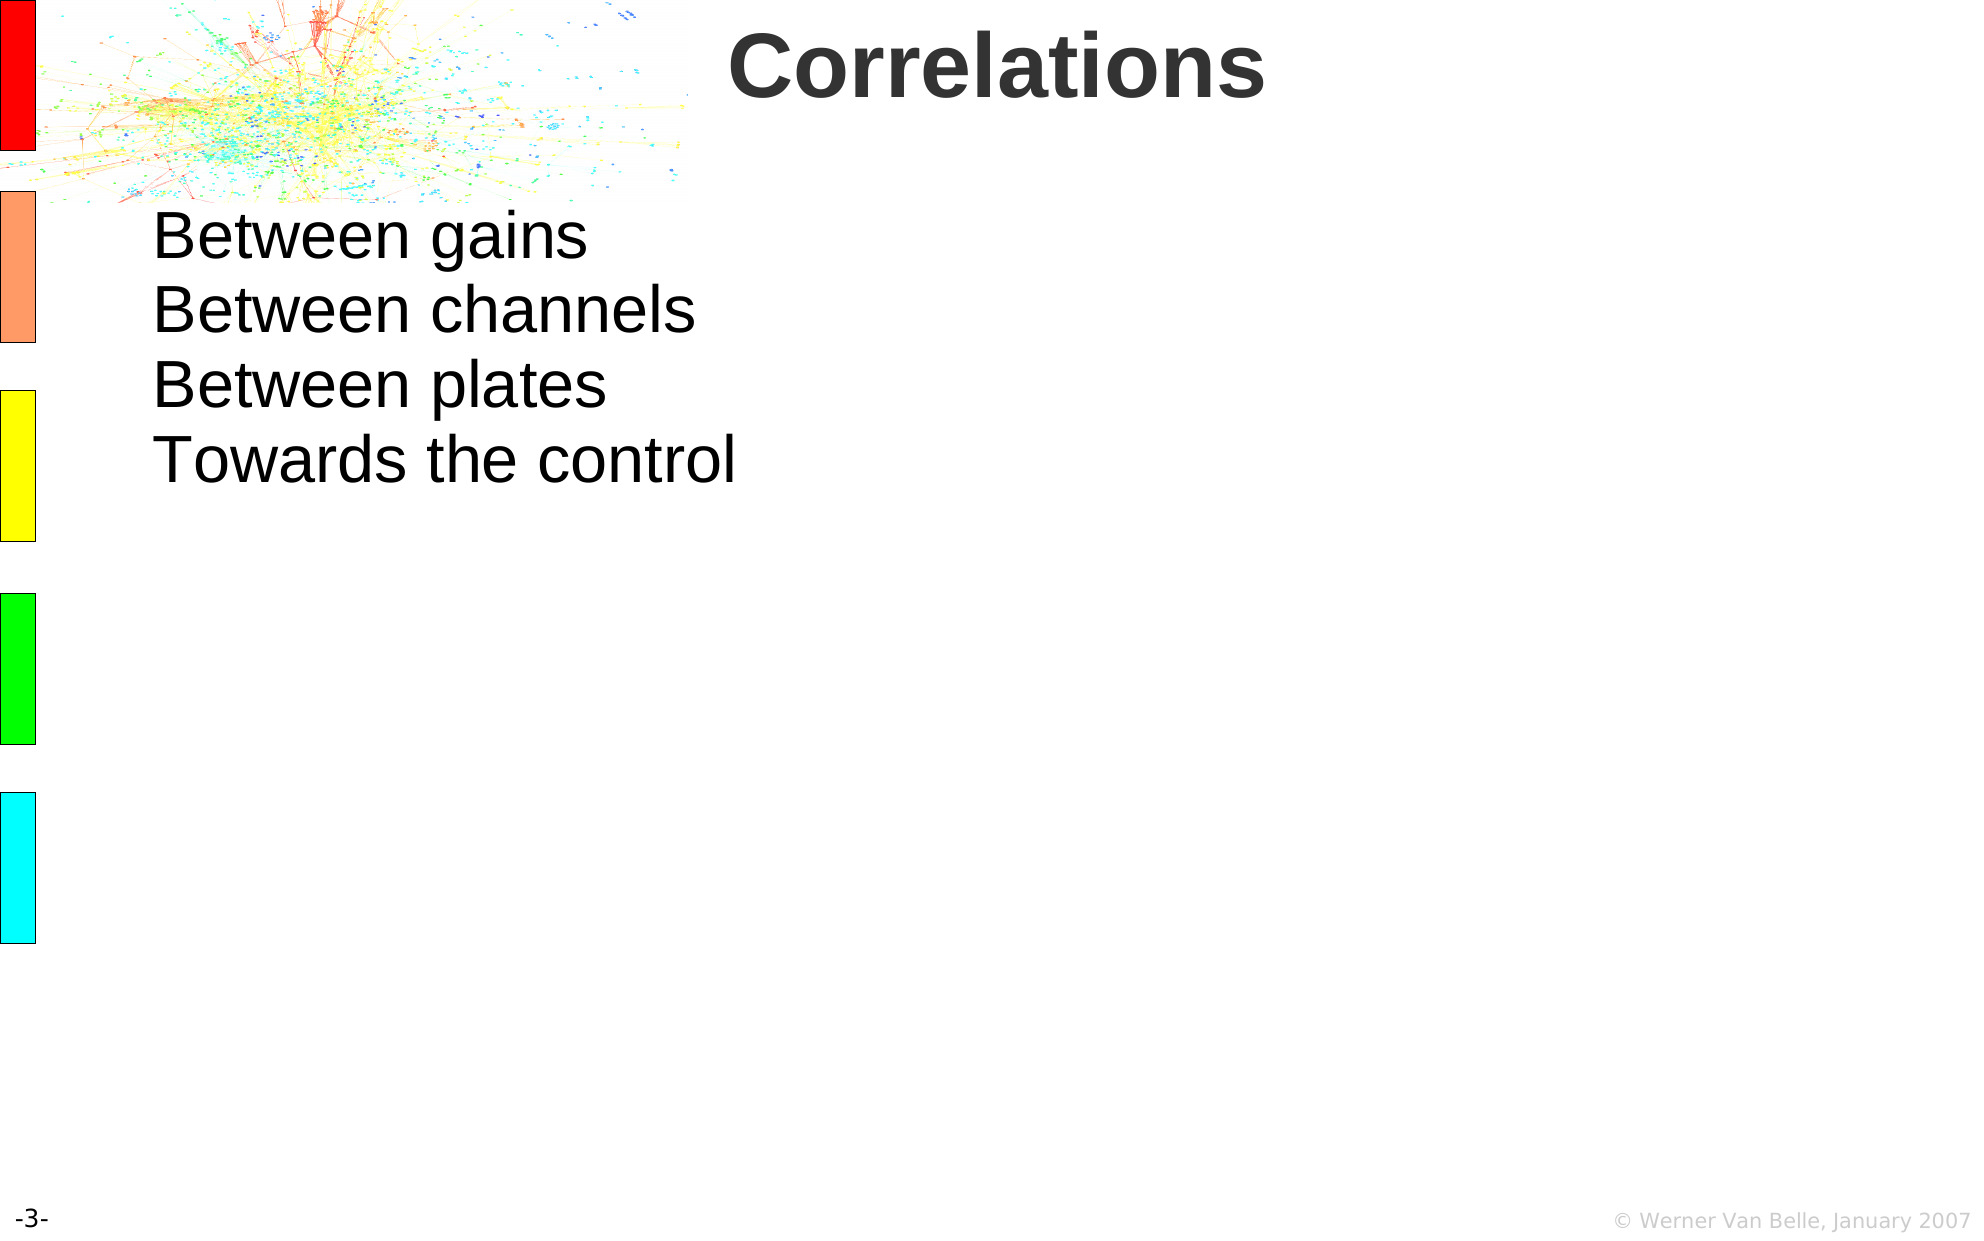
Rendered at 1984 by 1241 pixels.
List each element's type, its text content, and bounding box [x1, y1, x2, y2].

title Correlations [150, 0, 1845, 133]
list Between gains Between channels Between plates Towards the control [134, 197, 1935, 1152]
title Gene Expression [0, 0, 688, 203]
